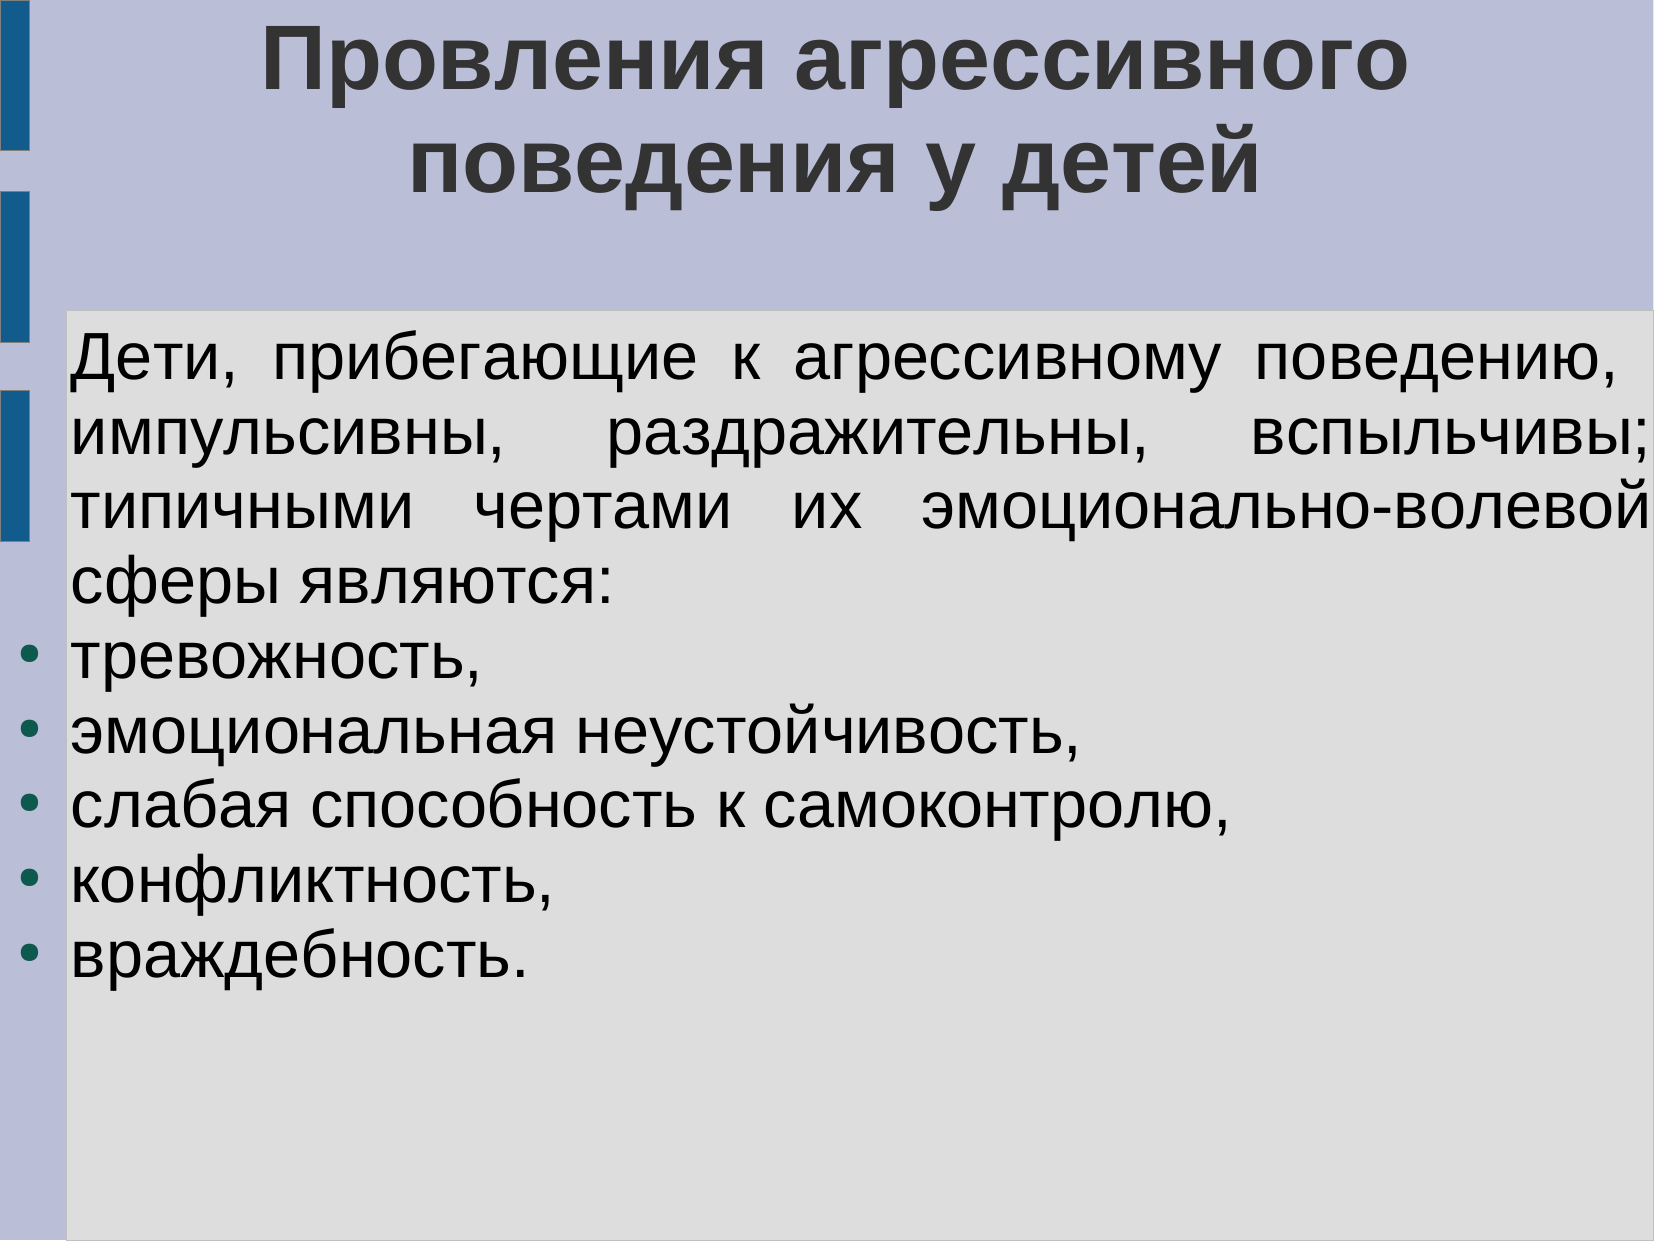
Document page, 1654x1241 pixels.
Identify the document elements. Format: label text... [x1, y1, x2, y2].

list Дети, прибегающие к агрессивному поведению, импульсивны, раздражительны, вспыльчивы; типичными чертами их эмоционально-волевой сферы являются: тревожность, эмоциональная неустойчивость, слабая способность к самоконтролю, конфликтность, враждебность. [0, 318, 1654, 1241]
title Провления агрессивного поведения у детей [129, 5, 1543, 213]
